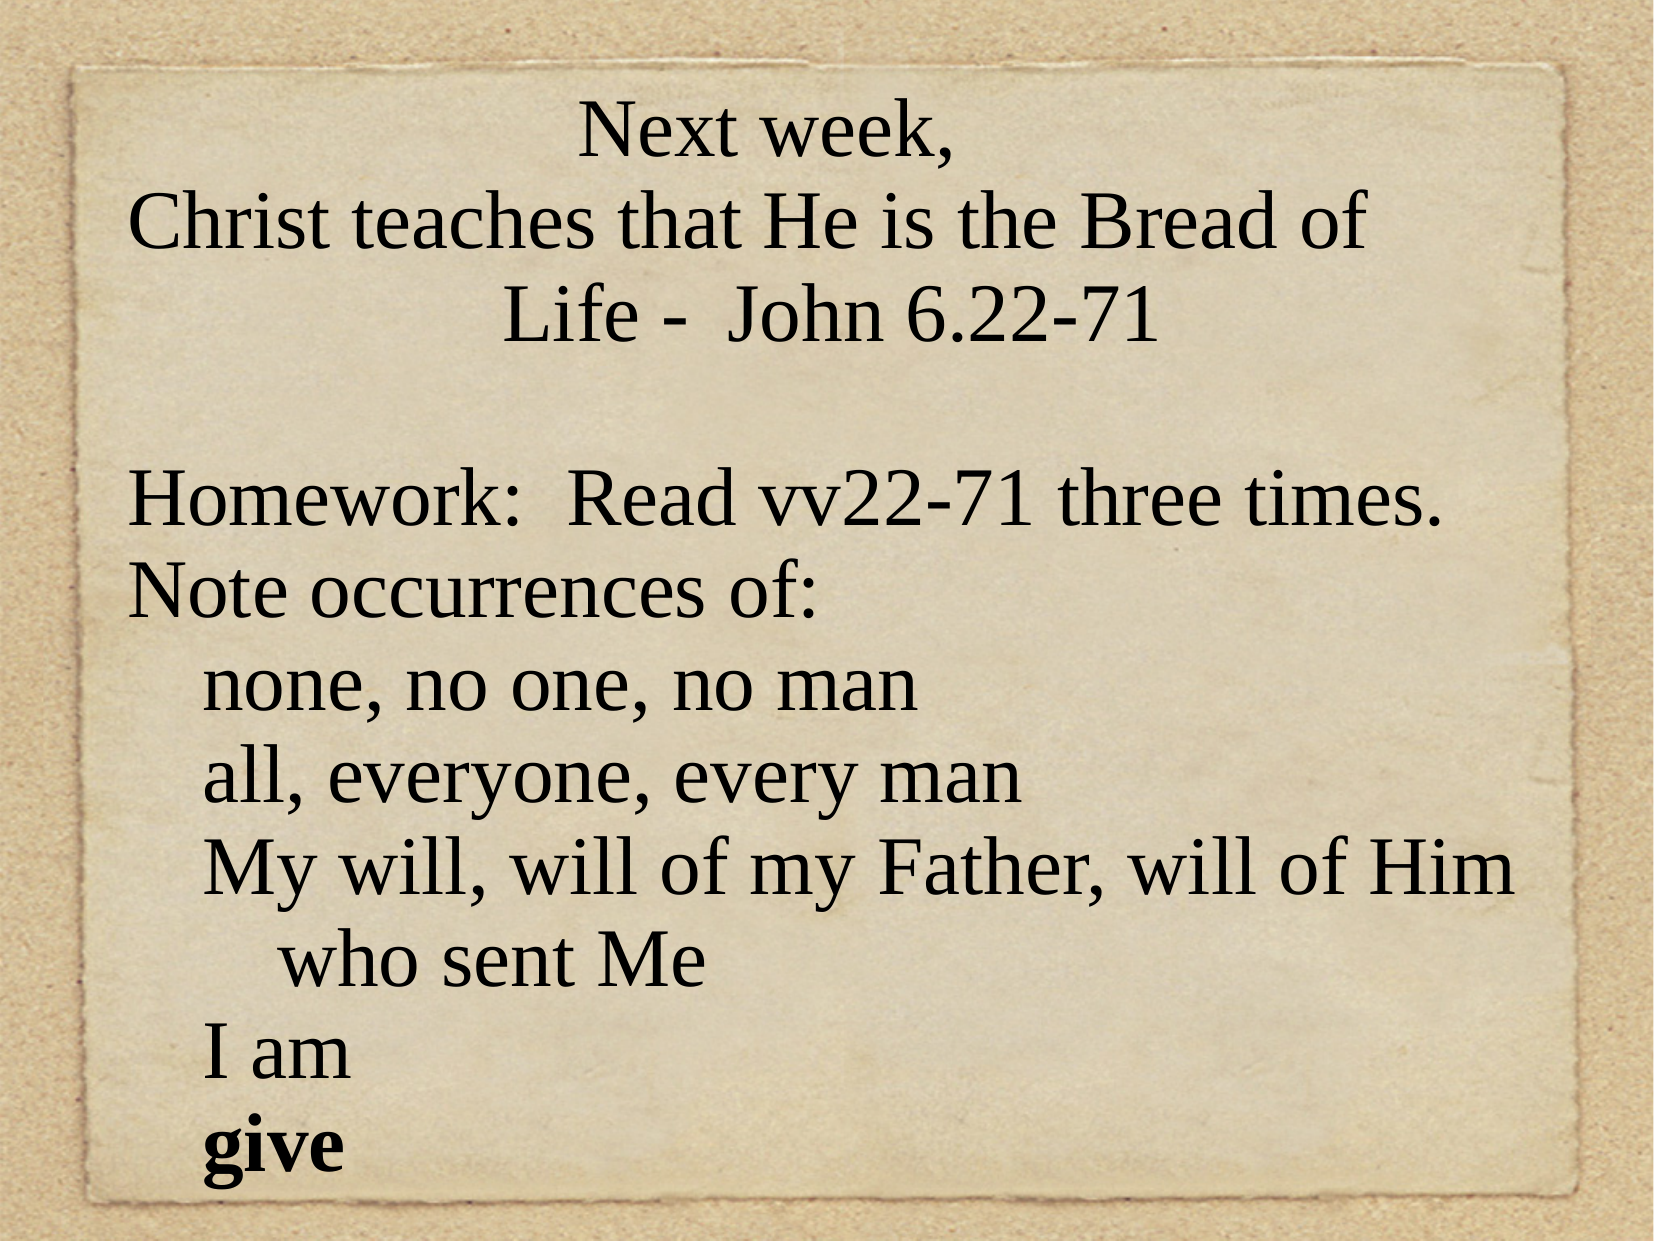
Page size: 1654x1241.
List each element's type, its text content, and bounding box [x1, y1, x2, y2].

text_box Next week, Christ teaches that He is the Bread of Life - John 6.22-71 Homework: Read vv22-71 three times. Note occurrences of: none, no one, no man all, everyone, every man My will, will of my Father, will of Him who sent Me I am give [112, 75, 1538, 1200]
picture [0, 0, 1654, 1241]
